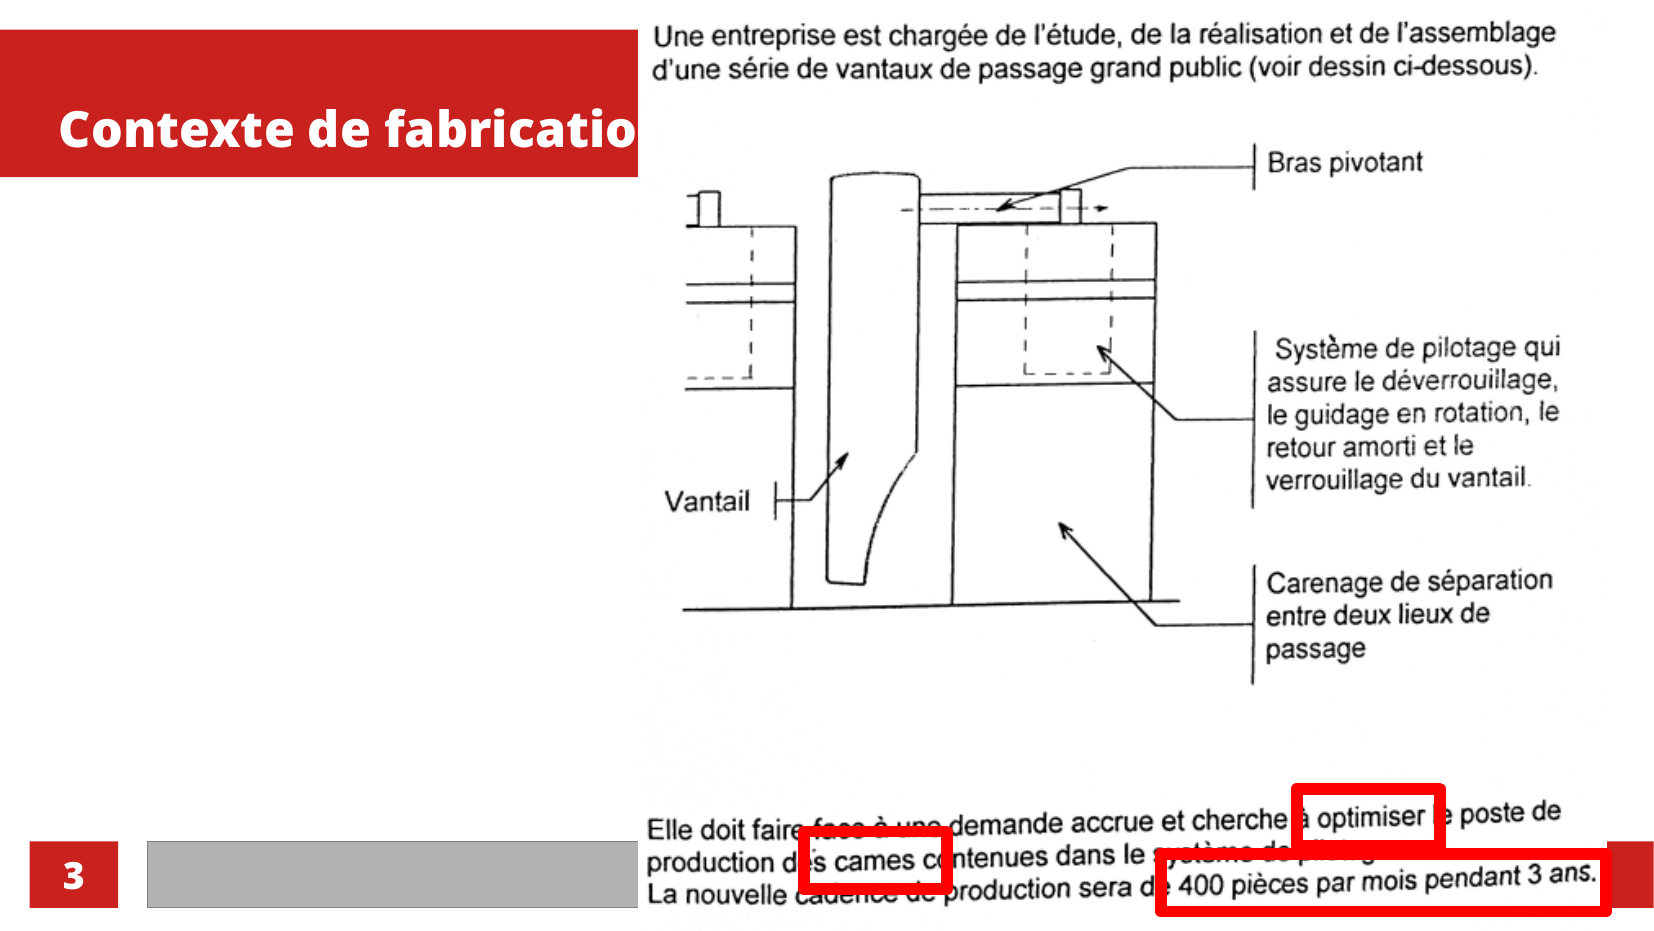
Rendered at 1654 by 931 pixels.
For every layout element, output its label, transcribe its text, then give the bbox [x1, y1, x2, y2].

title Contexte de fabrication [59, 44, 638, 163]
picture [1167, 860, 1600, 906]
picture [638, 9, 1607, 931]
picture [1303, 795, 1434, 840]
